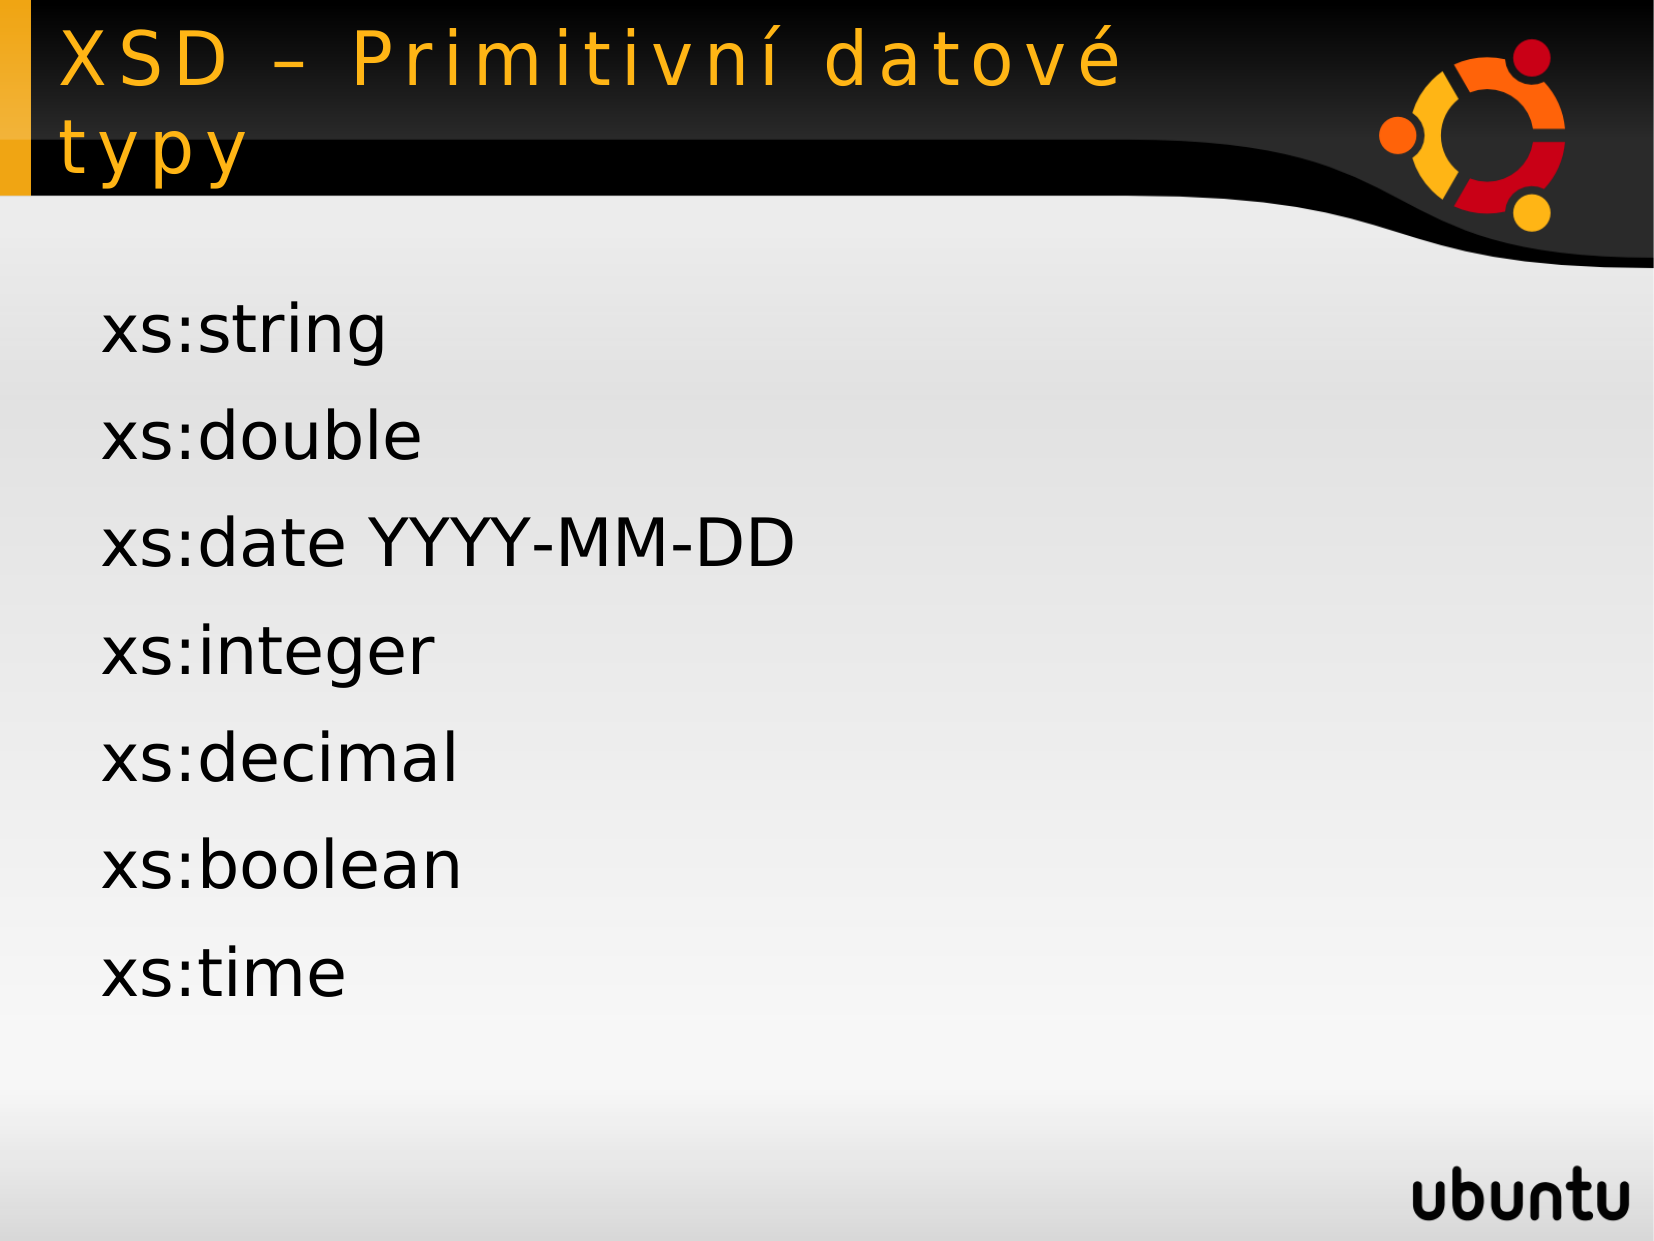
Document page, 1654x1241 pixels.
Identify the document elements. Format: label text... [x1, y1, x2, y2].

title XSD – Primitivní datové typy [59, 16, 1270, 191]
picture [0, 0, 1654, 1241]
list xs:string xs:double xs:date YYYY-MM-DD xs:integer xs:decimal xs:boolean xs:time [82, 290, 1571, 1120]
